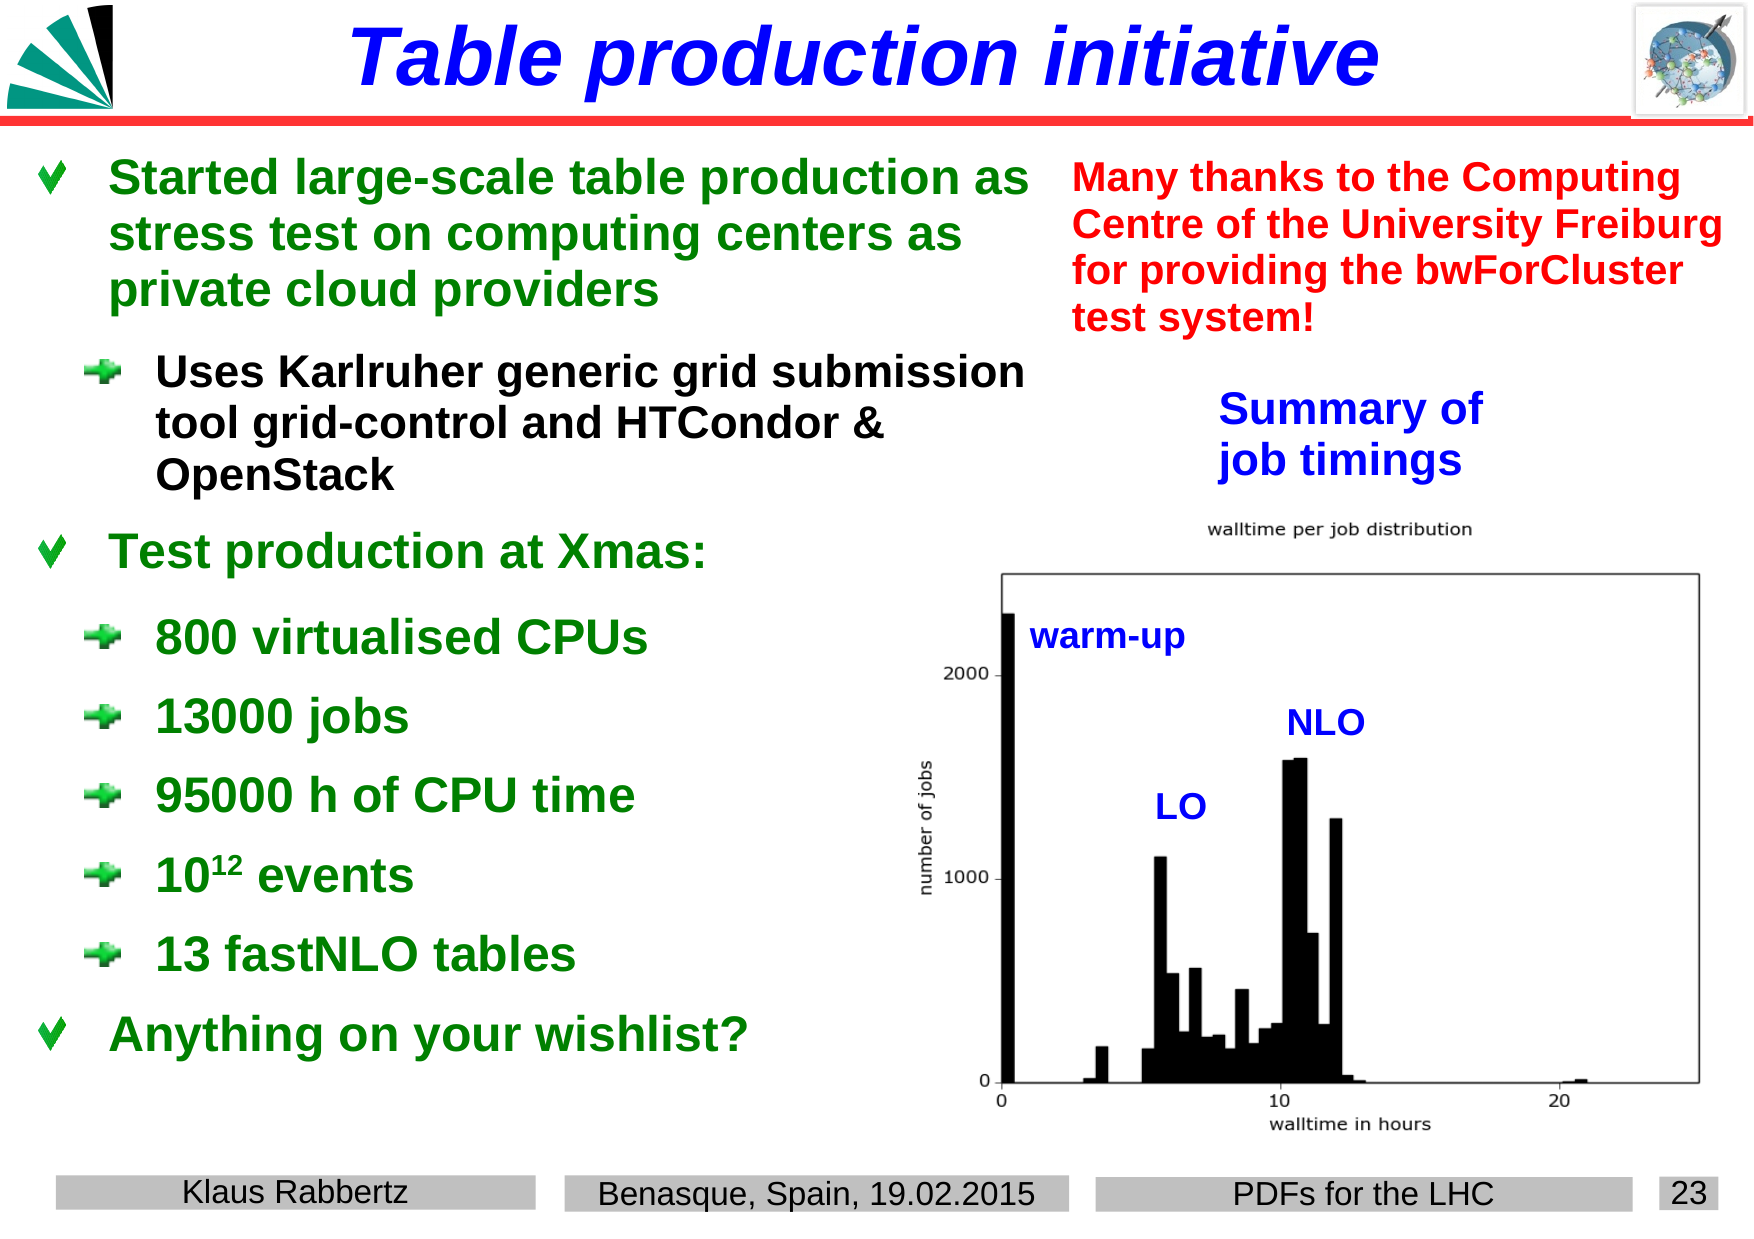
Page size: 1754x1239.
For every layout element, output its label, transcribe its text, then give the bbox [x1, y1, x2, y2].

text_box NLO [1274, 695, 1378, 749]
text_box Many thanks to the Computing Centre of the University Freiburg for providing the bwForCluster test system! [1060, 147, 1735, 348]
text_box Summary of job timings [1206, 376, 1495, 492]
picture [1065, 512, 1710, 1144]
text_box LO [1143, 779, 1220, 845]
picture [7, 5, 113, 110]
picture [1631, 2, 1748, 119]
list Started large-scale table production as stress test on computing centers as private cloud providers Uses Karlruher generic grid submission tool grid-control and HTCondor & OpenStack Test production at Xmas: 800 virtualised CPUs 13000 jobs 95000 h of CPU time 1012 events 13 fastNLO tables Anything on your wishlist? [25, 149, 1065, 1174]
text_box warm-up [1018, 608, 1200, 663]
title Table production initiative [123, 0, 1606, 114]
